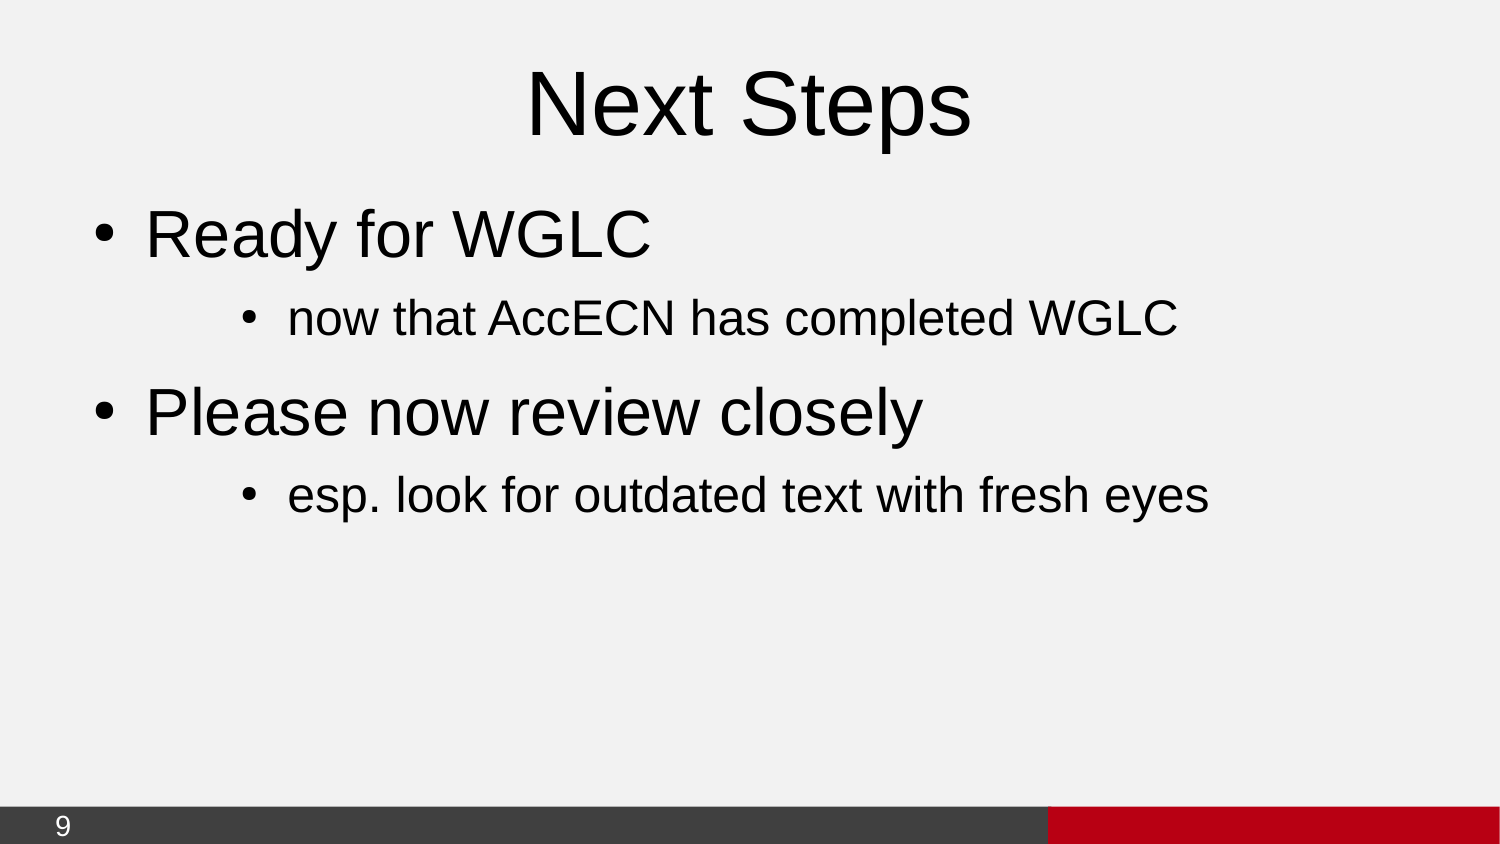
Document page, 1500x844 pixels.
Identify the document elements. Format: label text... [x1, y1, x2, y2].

list Ready for WGLC now that AccECN has completed WGLC Please now review closely esp. look for outdated text with fresh eyes [75, 197, 1425, 687]
title Next Steps [75, 33, 1425, 175]
